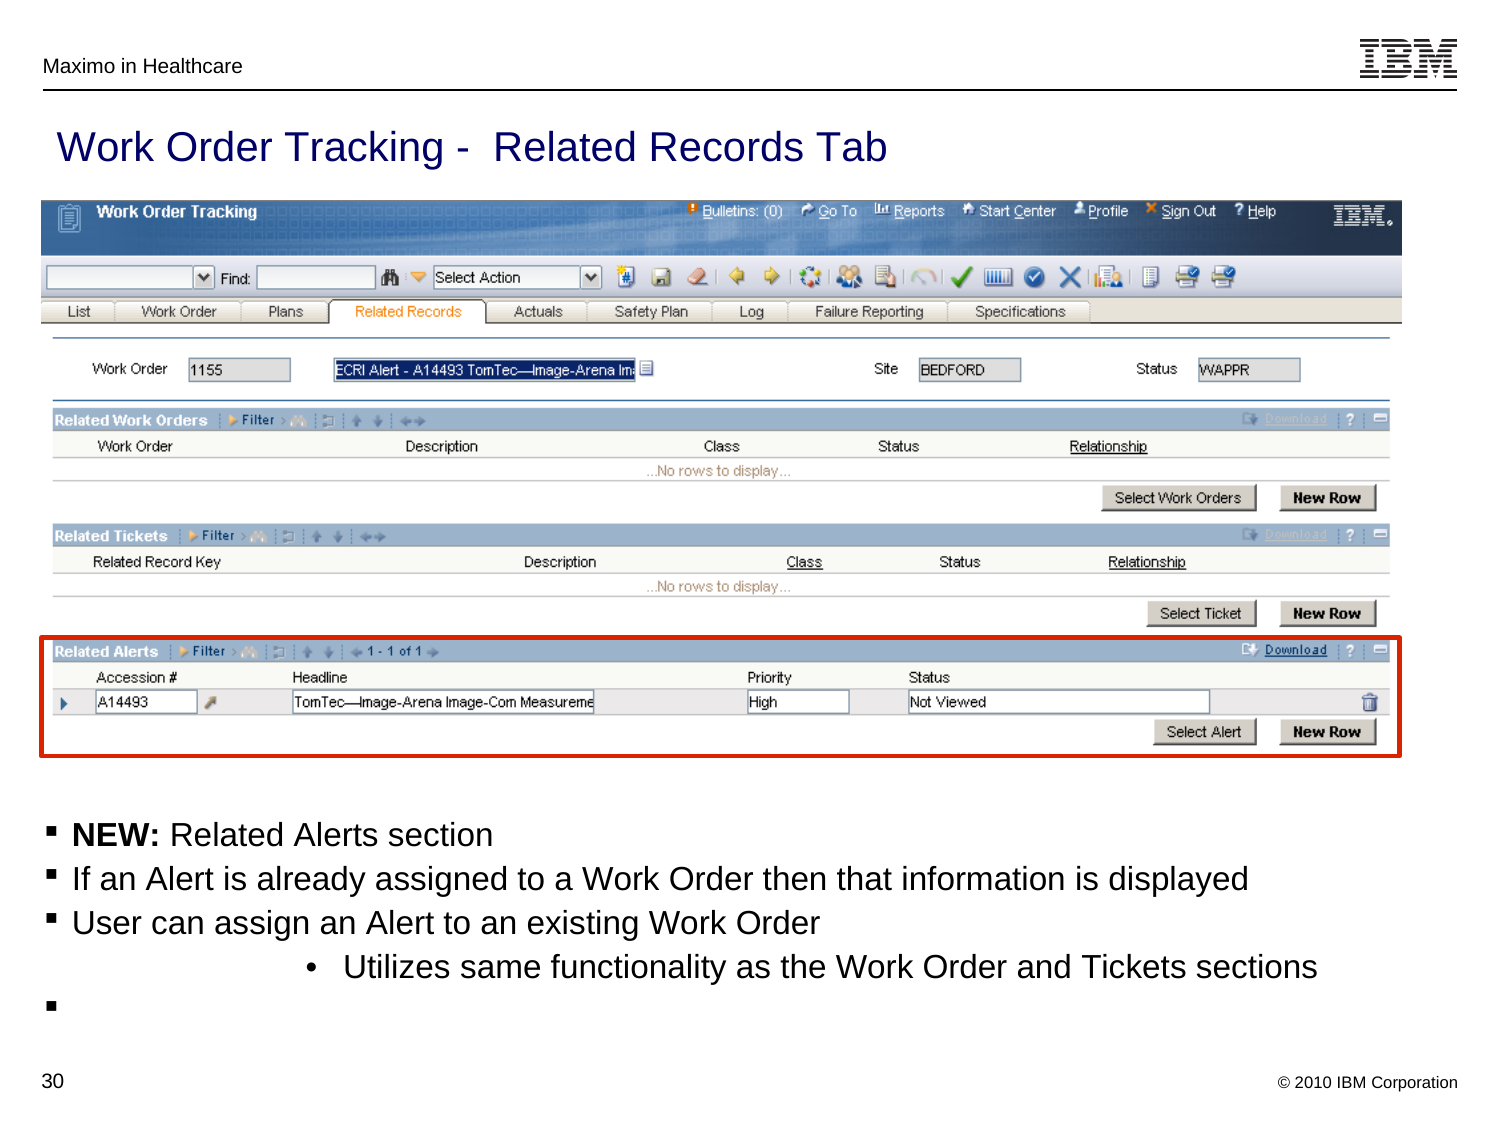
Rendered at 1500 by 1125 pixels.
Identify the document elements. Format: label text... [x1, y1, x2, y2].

title Work Order Tracking - Related Records Tab [41, 100, 1480, 191]
list NEW: Related Alerts section If an Alert is already assigned to a Work Order then that information is displayed User can assign an Alert to an existing Work Order Utilizes same functionality as the Work Order and Tickets sections [43, 818, 1465, 1093]
picture [41, 200, 1402, 635]
picture [44, 640, 1397, 754]
picture [1360, 39, 1457, 78]
